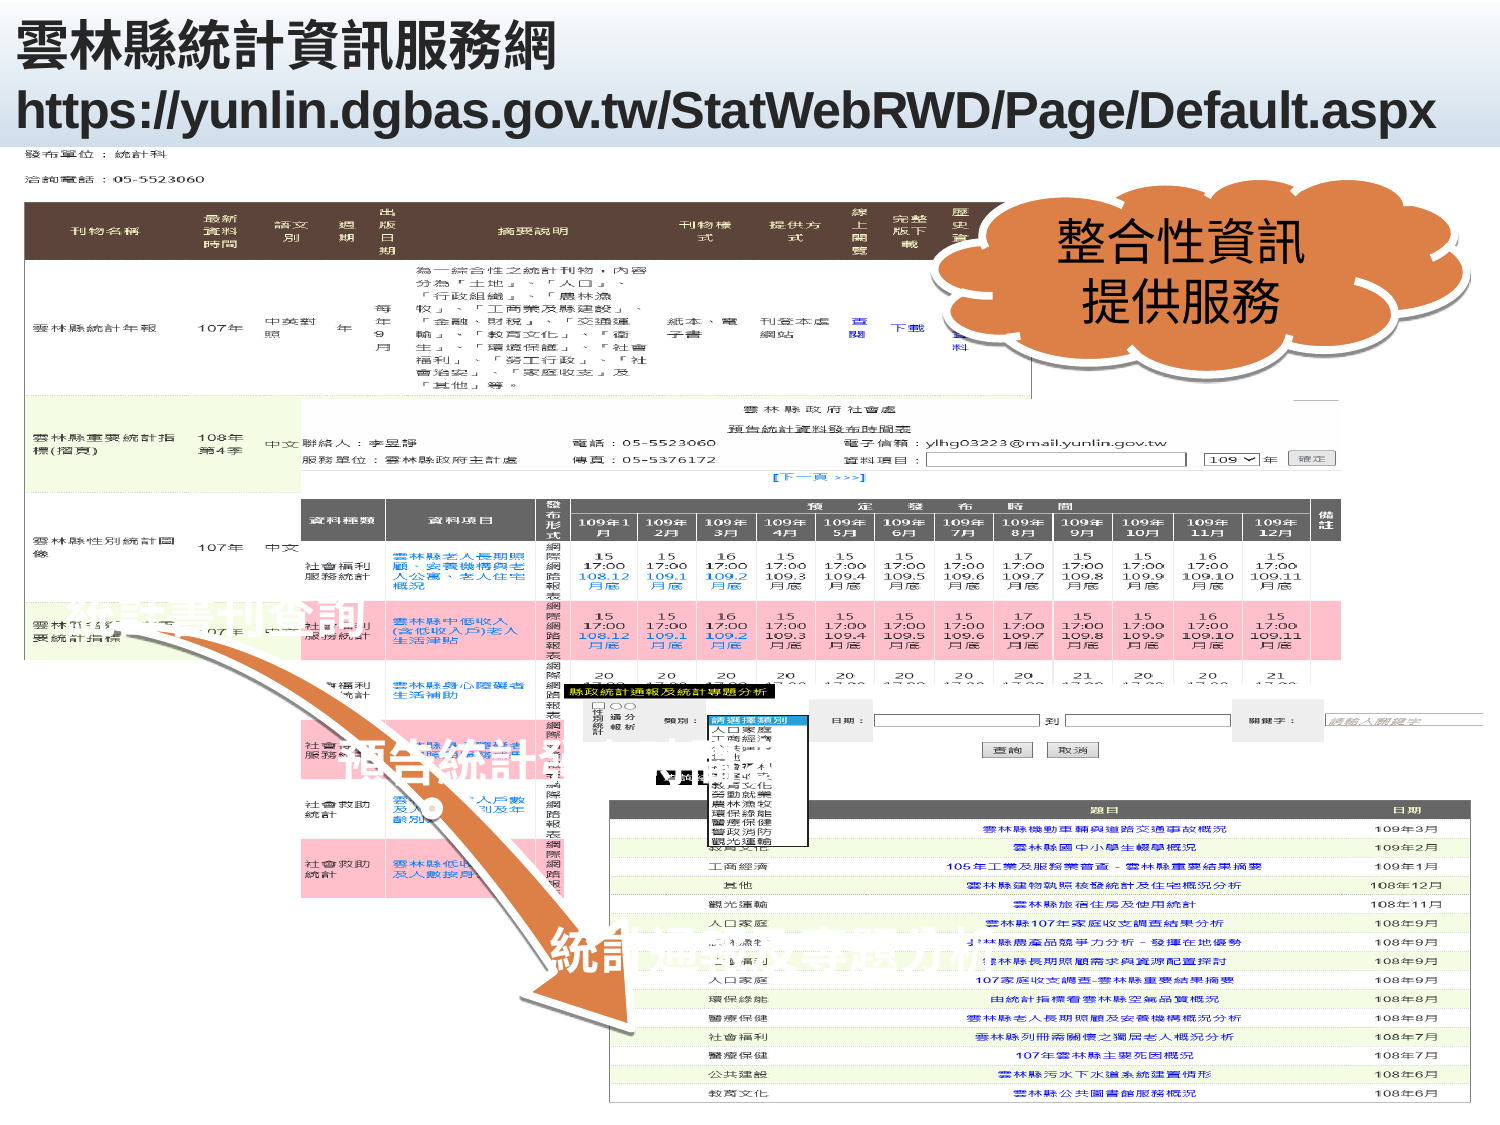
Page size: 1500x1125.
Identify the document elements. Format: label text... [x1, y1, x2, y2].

text_box 統計書刊查詢 [25, 542, 409, 649]
text_box 統計通報及專題分析 [521, 921, 1028, 1028]
text_box 預告統計發布時間表 [332, 712, 927, 819]
picture [301, 703, 501, 898]
text_box [436, 819, 577, 924]
text_box [198, 649, 363, 724]
picture [17, 147, 1483, 1105]
text_box 雲林縣統計資訊服務網 https://yunlin.dgbas.gov.tw/StatWebRWD/Page/Default.aspx [0, 3, 1500, 147]
text_box 整合性資訊 提供服務 [934, 176, 1467, 375]
